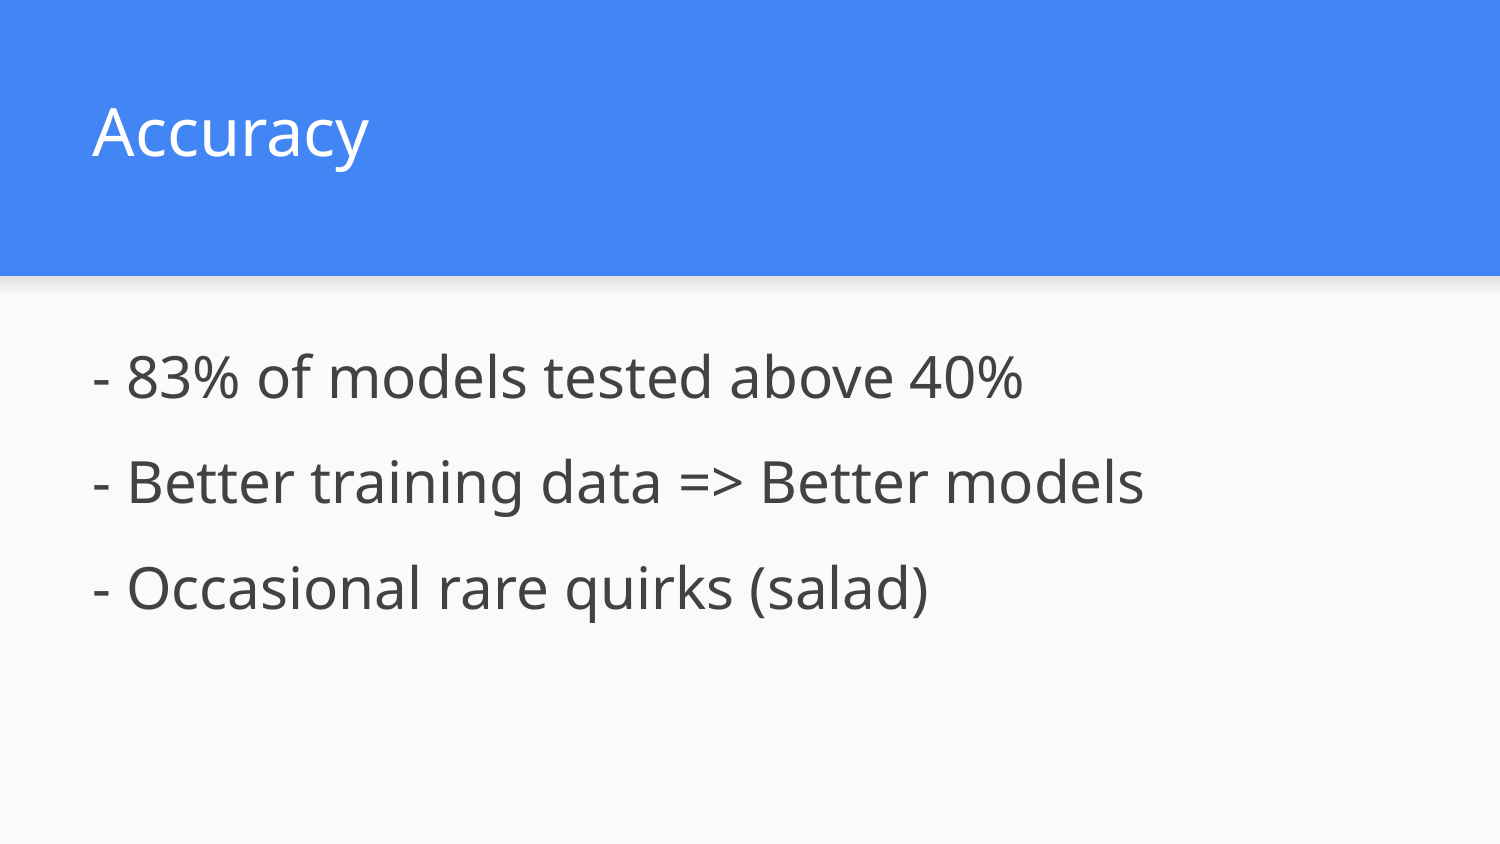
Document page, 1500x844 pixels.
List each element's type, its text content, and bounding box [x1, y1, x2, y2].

list - 83% of models tested above 40% - Better training data => Better models - Occasional rare quirks (salad) [77, 314, 1427, 820]
title Accuracy [77, 58, 1427, 185]
